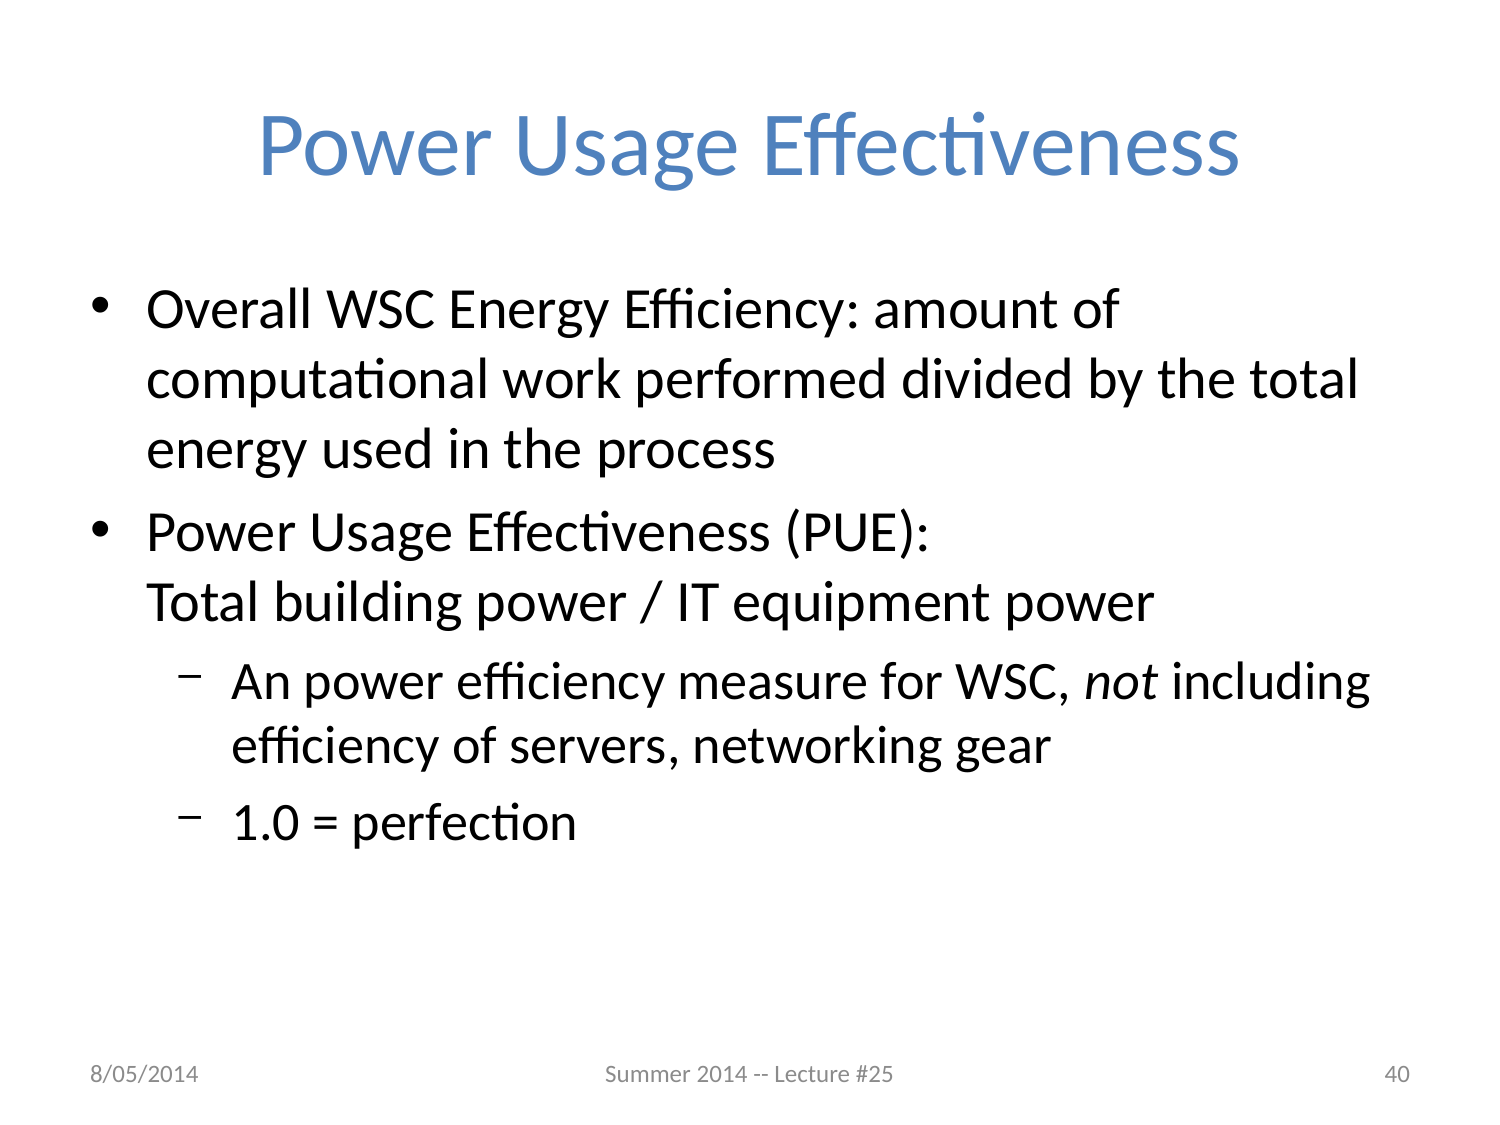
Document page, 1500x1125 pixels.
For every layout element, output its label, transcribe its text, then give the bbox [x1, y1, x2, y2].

title Power Usage Effectiveness [75, 45, 1425, 233]
slide_number 8/05/2014 [75, 1042, 425, 1103]
footer Summer 2014 -- Lecture #25 [512, 1042, 988, 1103]
slide_number <number> [1074, 1042, 1425, 1103]
list Overall WSC Energy Efficiency: amount of computational work performed divided by the total energy used in the process Power Usage Effectiveness (PUE): Total building power / IT equipment power An power efficiency measure for WSC, not including efficiency of servers, networking gear 1.0 = perfection [75, 262, 1425, 1073]
